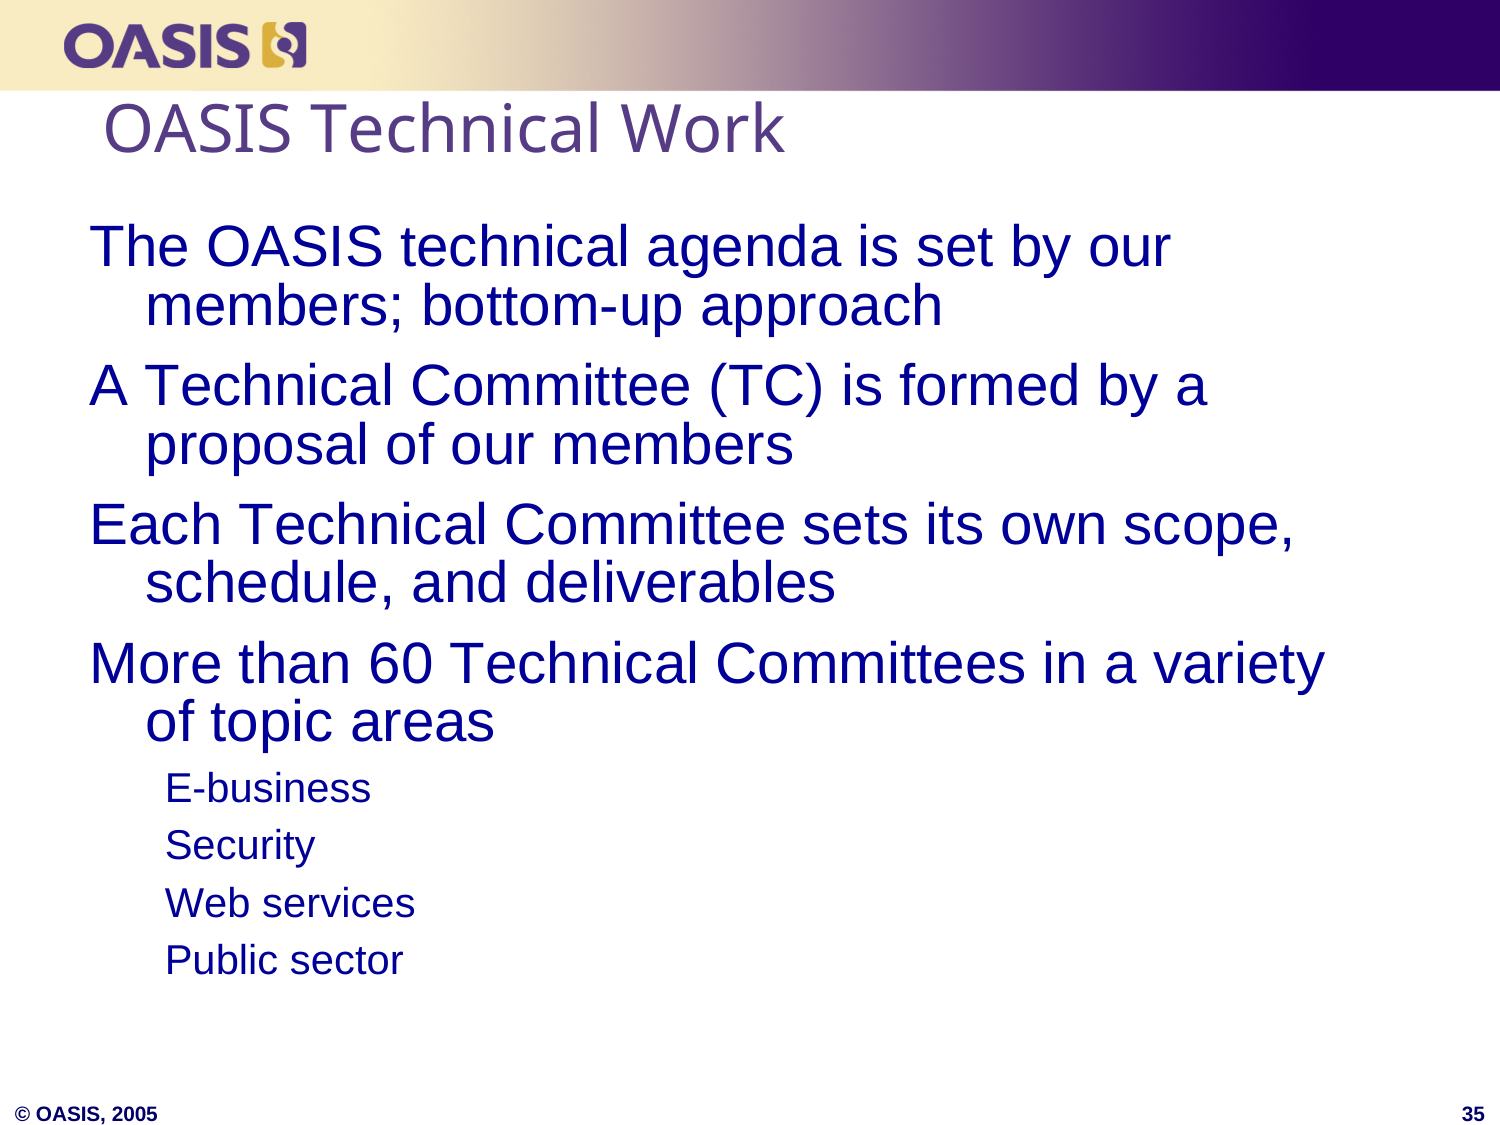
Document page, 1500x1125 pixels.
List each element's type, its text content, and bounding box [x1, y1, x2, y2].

picture [0, 0, 1500, 1125]
title OASIS Technical Work [87, 95, 1238, 175]
list The OASIS technical agenda is set by our members; bottom-up approach A Technical Committee (TC) is formed by a proposal of our members Each Technical Committee sets its own scope, schedule, and deliverables More than 60 Technical Committees in a variety of topic areas E-business Security Web services Public sector [75, 212, 1351, 1040]
